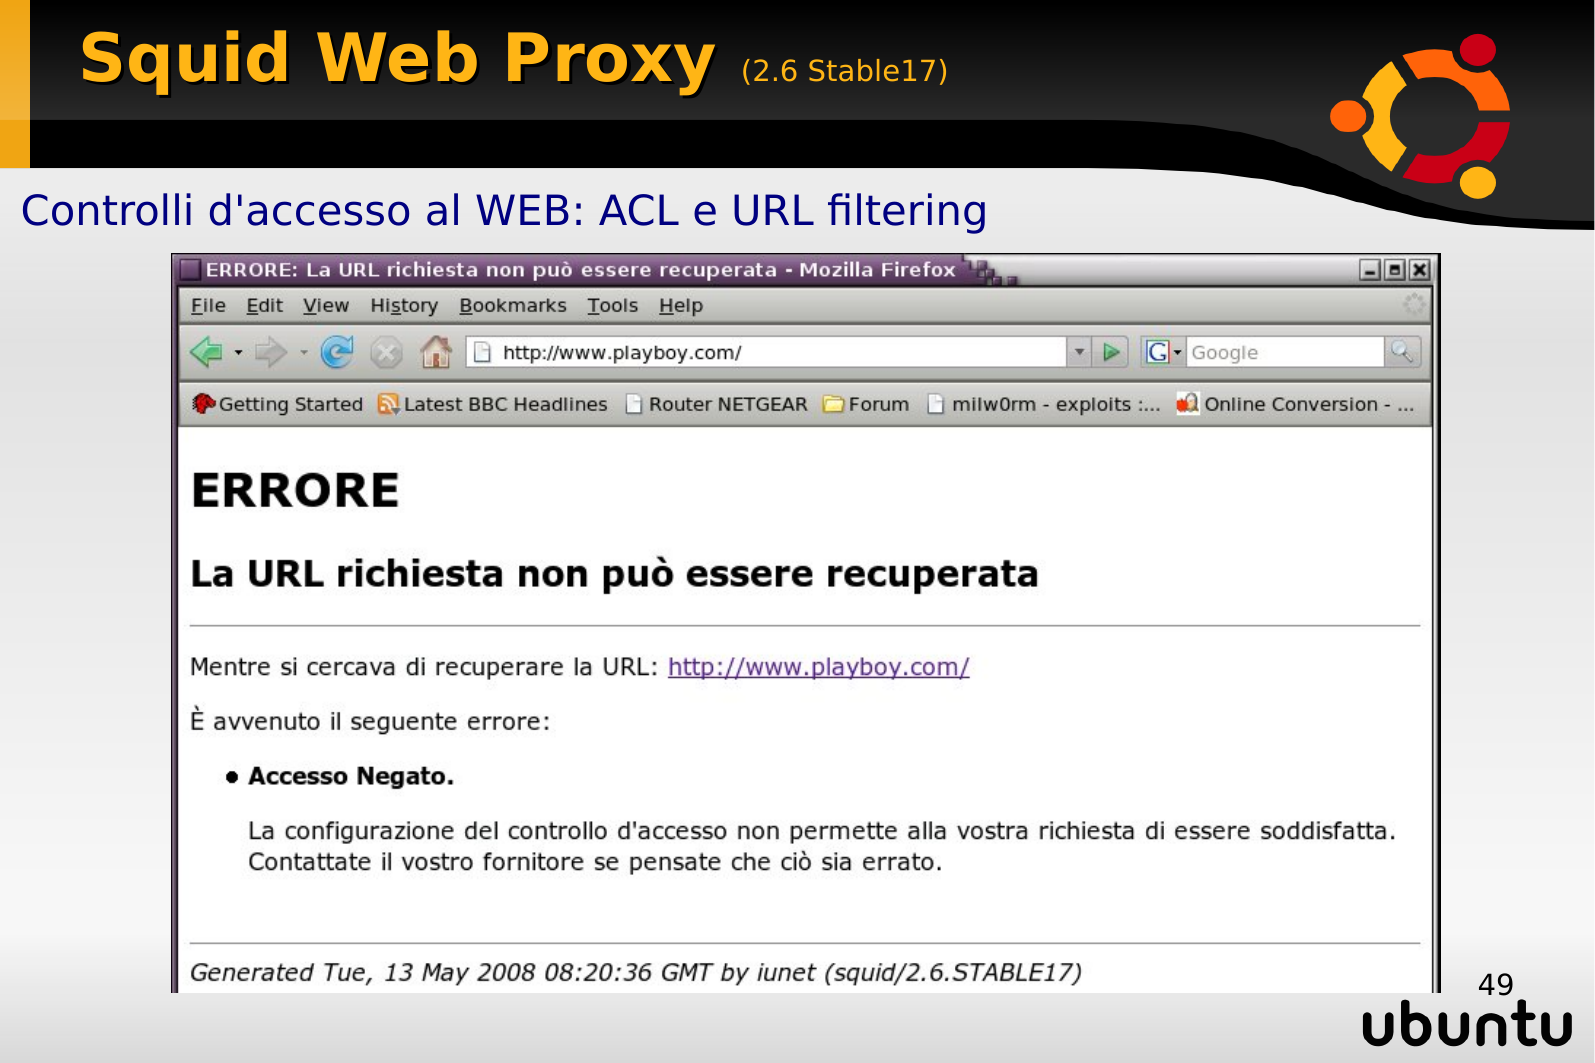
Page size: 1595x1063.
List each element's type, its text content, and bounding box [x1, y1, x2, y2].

text_box Squid Web Proxy (2.6 Stable17) [23, 11, 1004, 105]
text_box Controlli d'accesso al WEB: ACL e URL filtering [17, 178, 1554, 243]
picture [0, 0, 1595, 1063]
